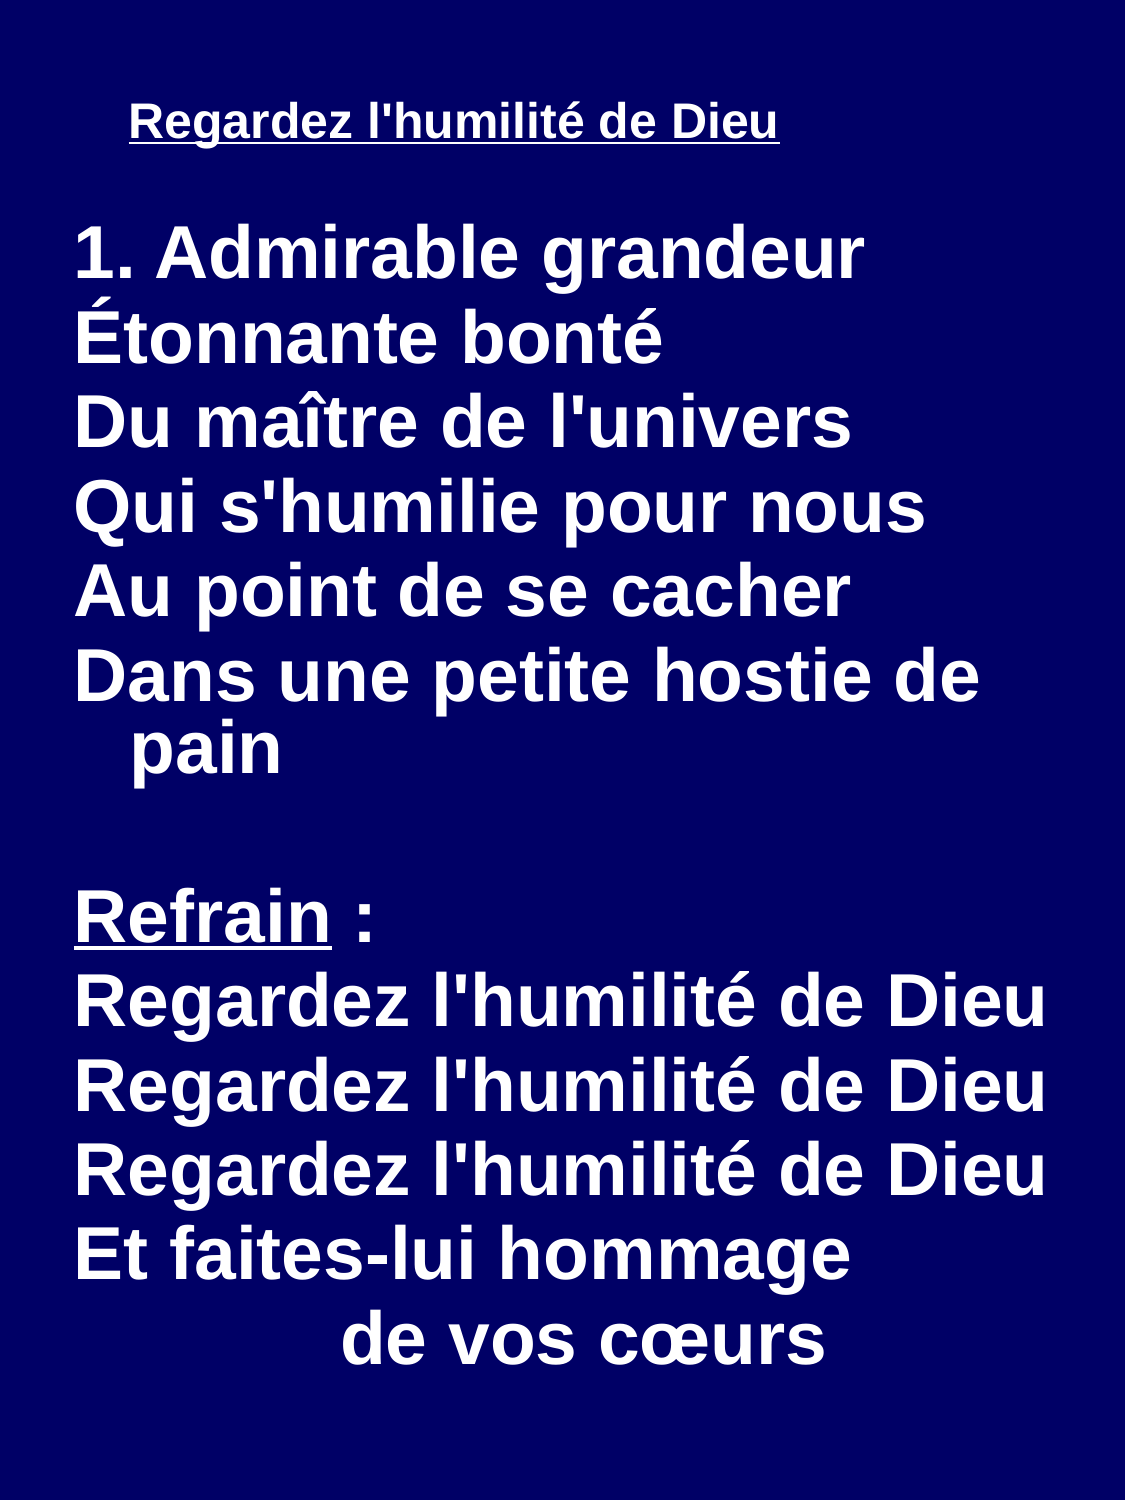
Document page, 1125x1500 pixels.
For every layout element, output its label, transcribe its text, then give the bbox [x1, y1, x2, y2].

text_box Regardez l'humilité de Dieu 1. Admirable grandeur Étonnante bonté Du maître de l'univers Qui s'humilie pour nous Au point de se cacher Dans une petite hostie de pain Refrain : Regardez l'humilité de Dieu Regardez l'humilité de Dieu Regardez l'humilité de Dieu Et faites-lui hommage de vos cœurs [58, 35, 1110, 1441]
